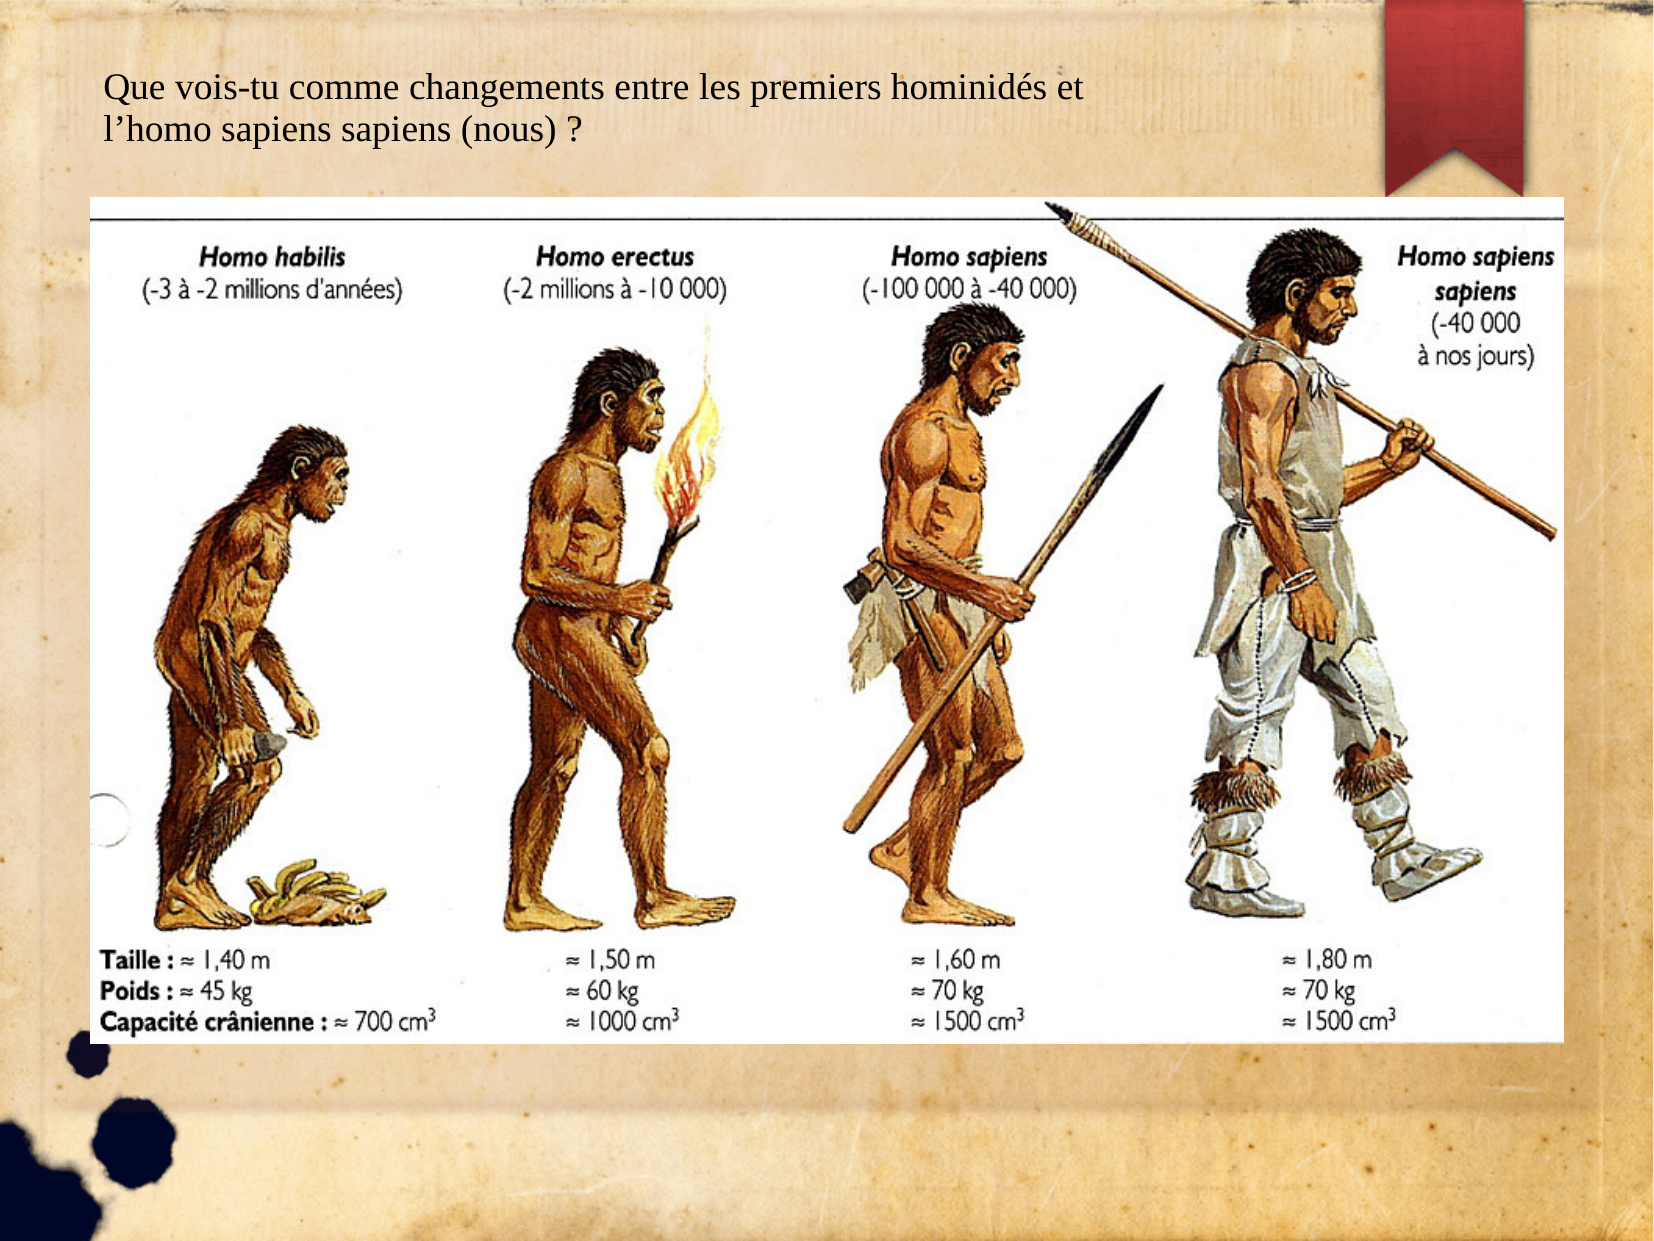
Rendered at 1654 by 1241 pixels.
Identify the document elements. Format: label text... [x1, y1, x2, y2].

picture [0, 0, 1654, 1241]
text_box Que vois-tu comme changements entre les premiers hominidés et l’homo sapiens sapiens (nous) ? [88, 59, 1152, 157]
